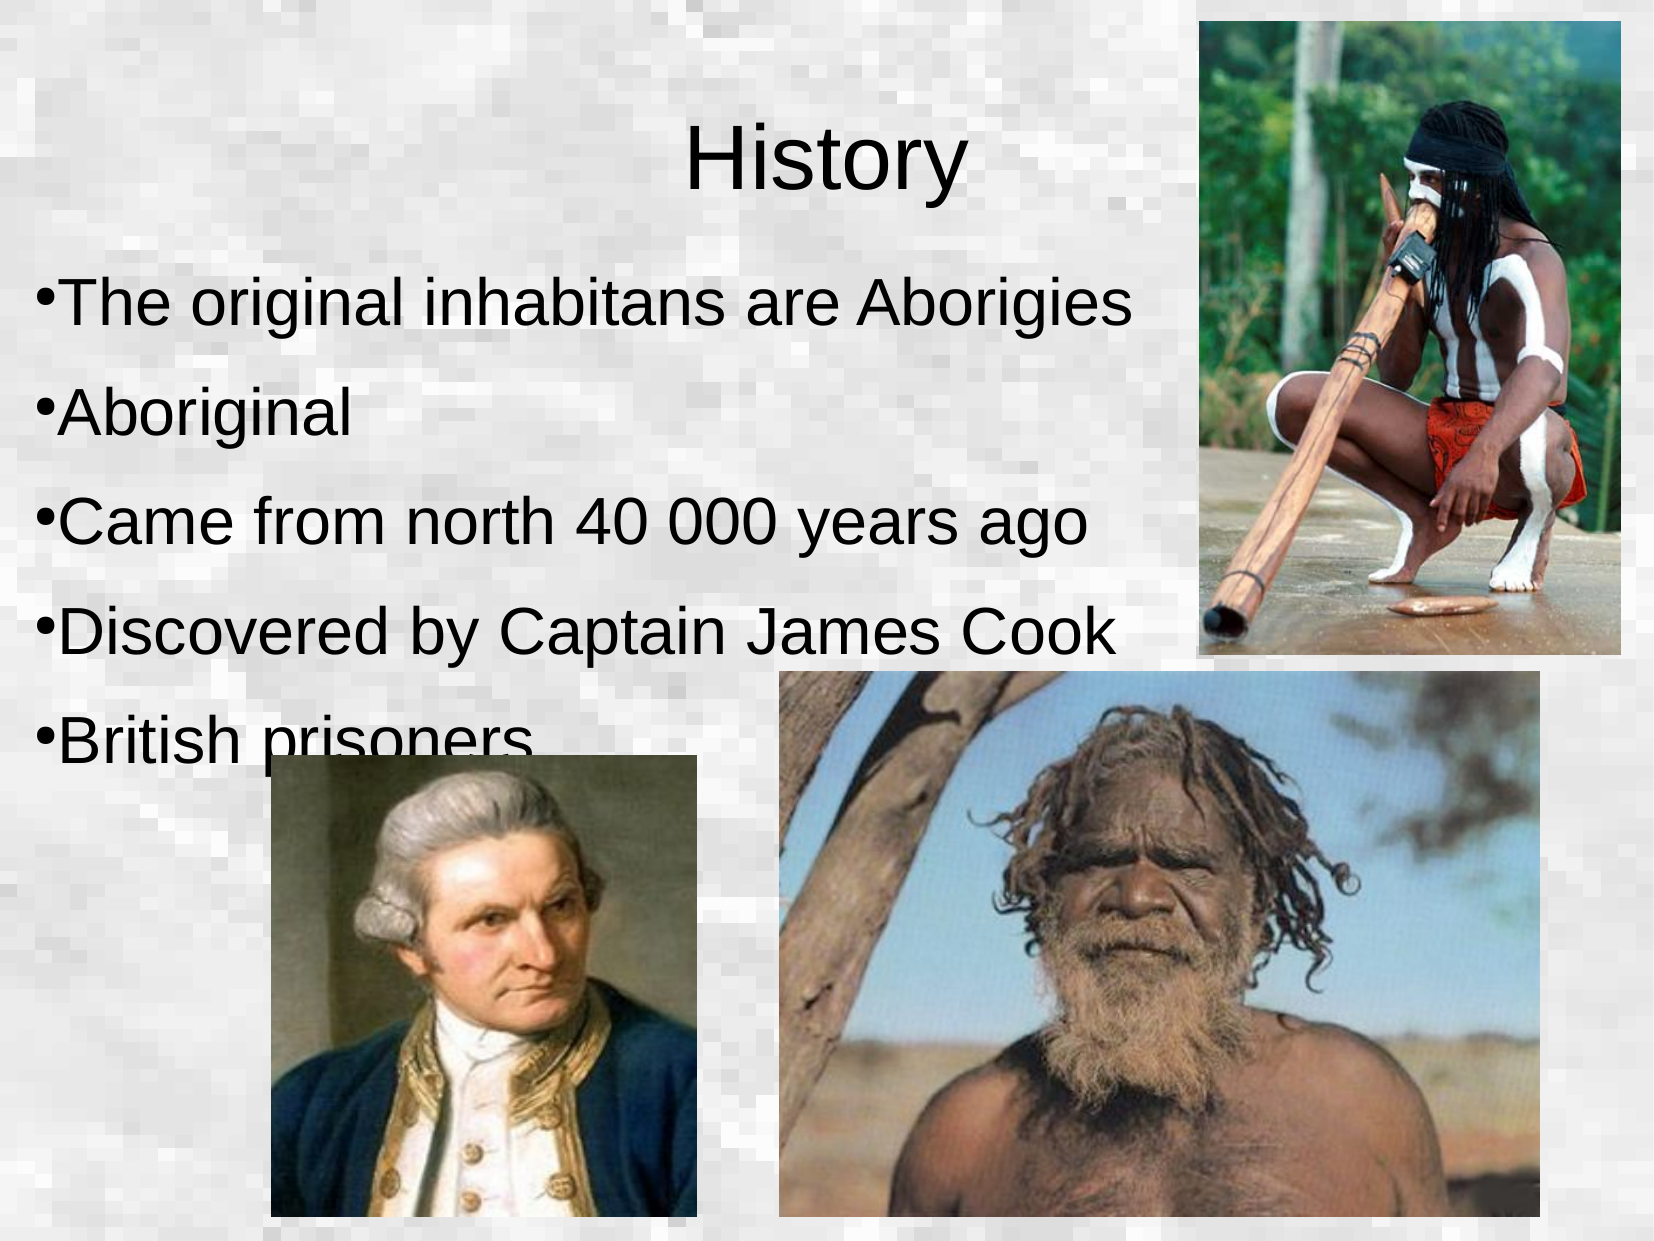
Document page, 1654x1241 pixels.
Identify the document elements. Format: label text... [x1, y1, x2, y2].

title History [82, 49, 1199, 257]
picture [779, 671, 1540, 1217]
picture [271, 755, 697, 1217]
list The original inhabitans are Aborigies Aboriginal Came from north 40 000 years ago Discovered by Captain James Cook British prisoners [33, 258, 1522, 794]
picture [1199, 21, 1621, 655]
